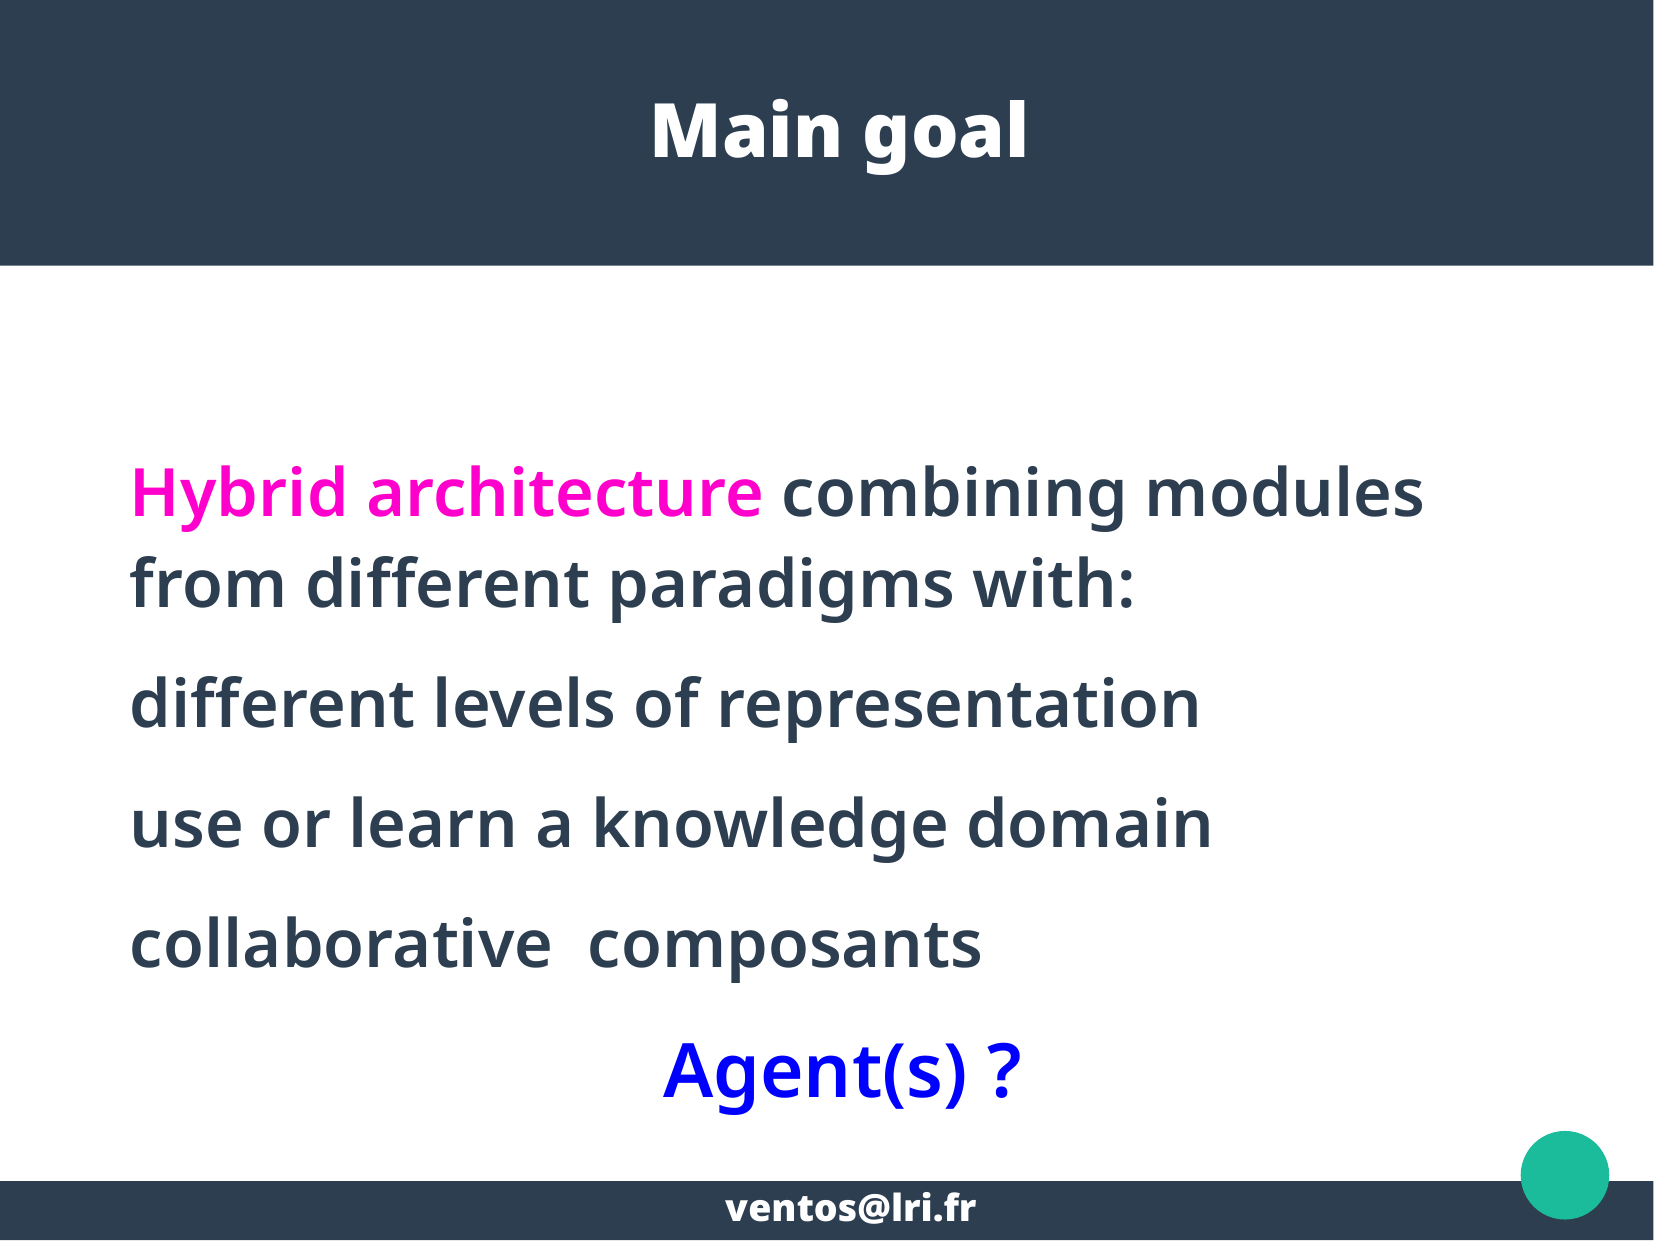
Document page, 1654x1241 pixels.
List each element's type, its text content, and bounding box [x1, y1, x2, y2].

title Main goal [59, 49, 1595, 207]
list Hybrid architecture combining modules from different paradigms with: different levels of representation use or learn a knowledge domain collaborative composants Agent(s) ? [59, 324, 1595, 1152]
